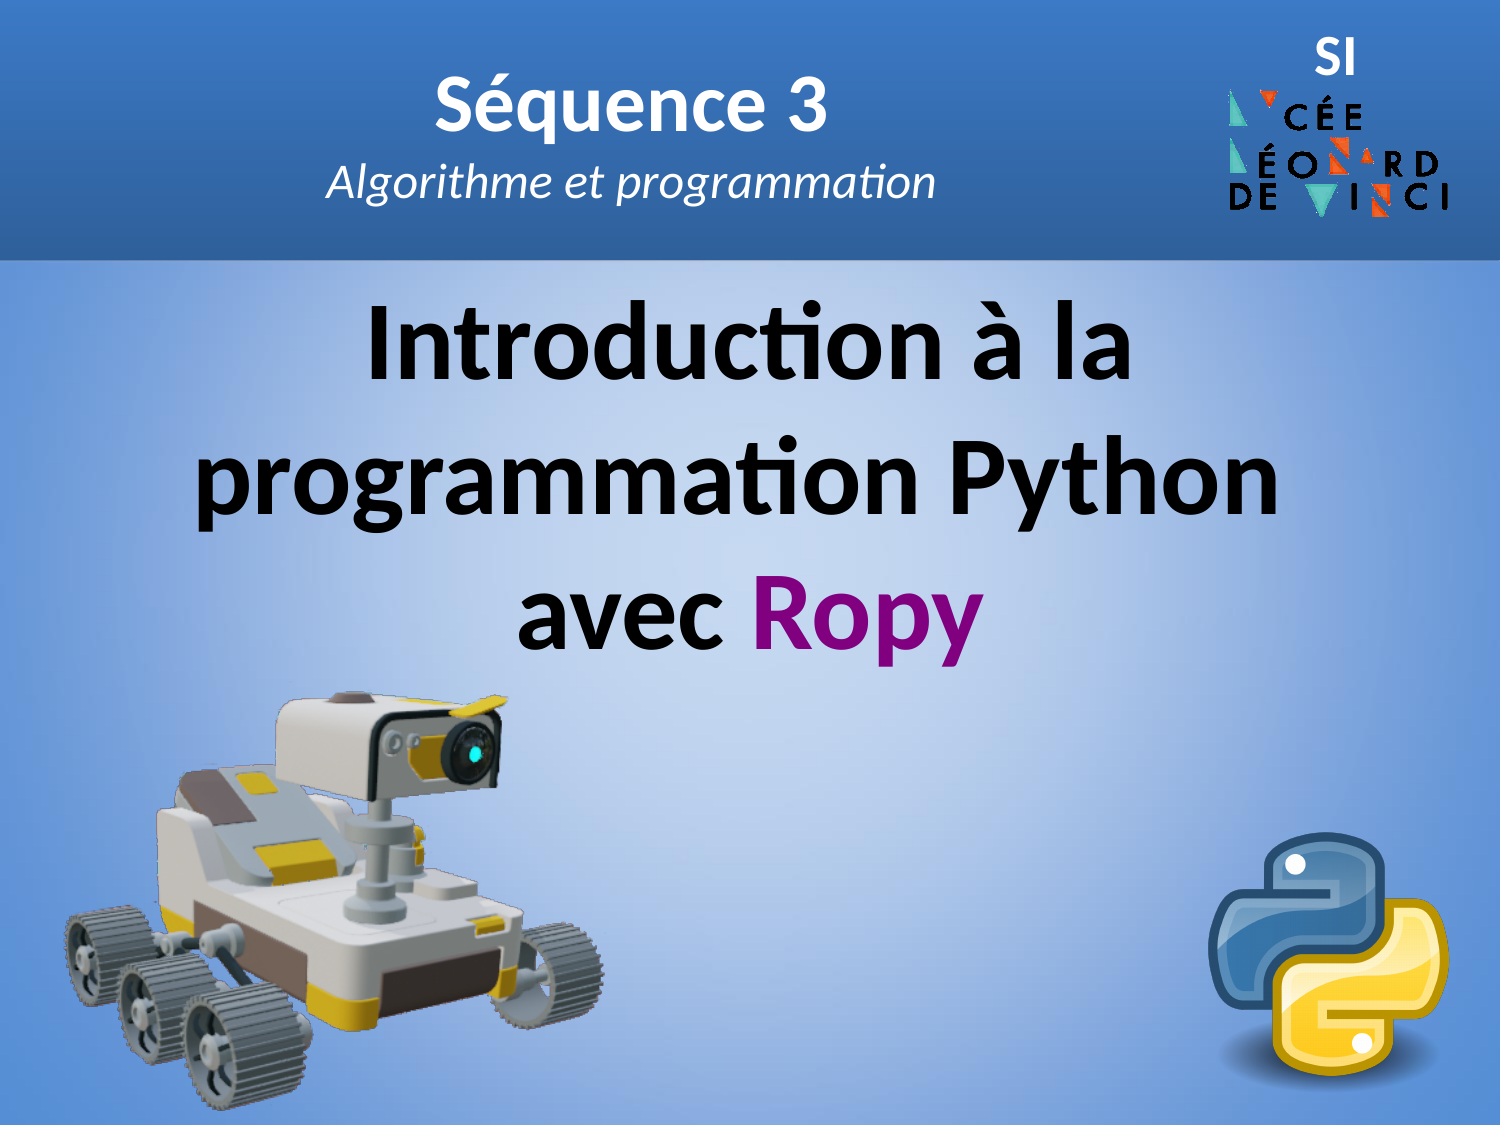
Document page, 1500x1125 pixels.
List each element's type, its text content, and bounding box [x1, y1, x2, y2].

text_box SI [1226, 9, 1447, 84]
subtitle Introduction à la programmation Python avec Ropy [0, 261, 1500, 674]
picture [1224, 84, 1450, 221]
picture [0, 674, 1500, 1125]
title Séquence 3 Algorithme et programmation [0, 0, 1500, 260]
